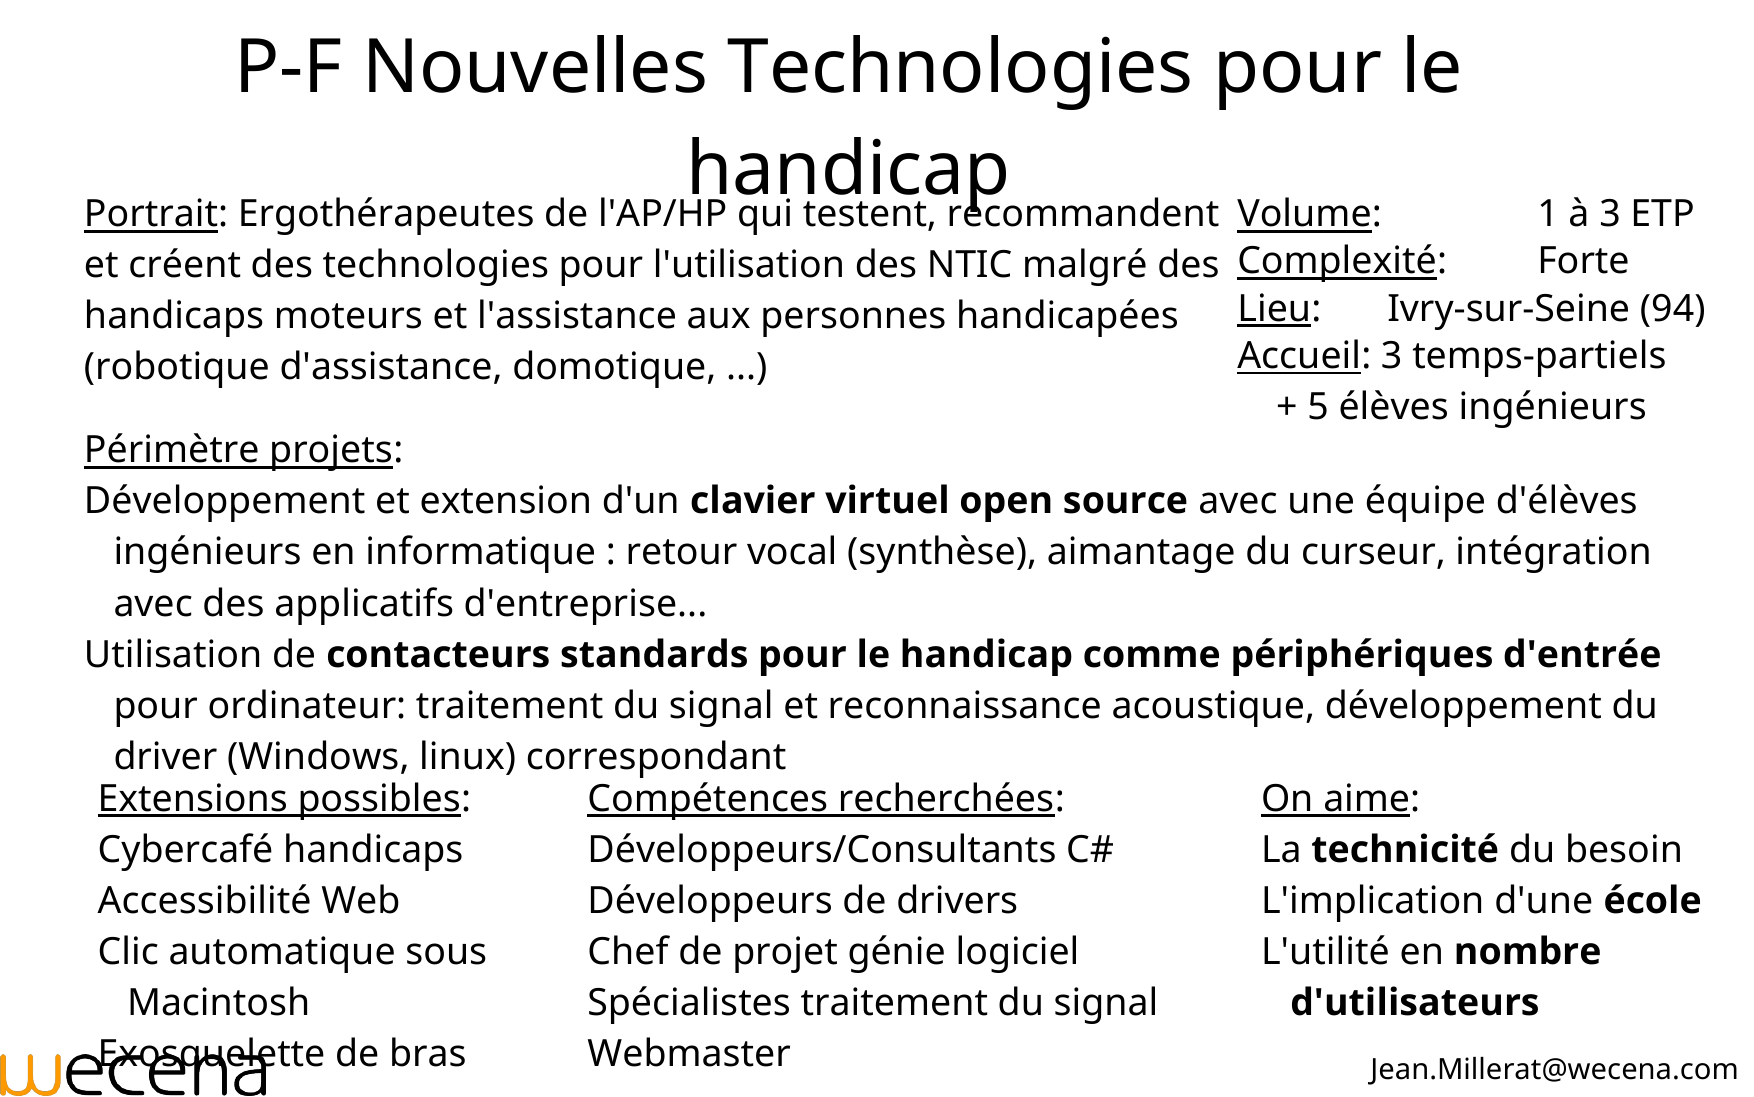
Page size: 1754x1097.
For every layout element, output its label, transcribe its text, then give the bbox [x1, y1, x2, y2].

text_box Complexité: Forte [1222, 239, 1636, 287]
picture [0, 1054, 266, 1097]
text_box Extensions possibles: Cybercafé handicaps Accessibilité Web Clic automatique sous Macintosh Exosquelette de bras [82, 764, 526, 1049]
picture [183, 1054, 195, 1064]
picture [143, 1054, 155, 1064]
text_box Compétences recherchées: Développeurs/Consultants C# Développeurs de drivers Chef de projet génie logiciel Spécialistes traitement du signal Webmaster [572, 764, 1195, 1049]
title P-F Nouvelles Technologies pour le handicap [103, 51, 1595, 178]
text_box On aime: La technicité du besoin L'implication d'une école L'utilité en nombre d'utilisateurs [1246, 764, 1744, 1004]
text_box Accueil: 3 temps-partiels + 5 élèves ingénieurs [1222, 321, 1654, 415]
text_box Volume: 1 à 3 ETP [1222, 179, 1707, 239]
text_box Lieu: Ivry-sur-Seine (94) [1241, 273, 1704, 334]
text_box Portrait: Ergothérapeutes de l'AP/HP qui testent, recommandent et créent des technologies pour l'utilisation des NTIC malgré des handicaps moteurs et l'assistance aux personnes handicapées (robotique d'assistance, domotique, ...) [69, 179, 1241, 387]
picture [207, 1054, 218, 1064]
text_box Périmètre projets: Développement et extension d'un clavier virtuel open source avec une équipe d'élèves ingénieurs en informatique : retour vocal (synthèse), aimantage du curseur, intégration avec des applicatifs d'entreprise... Utilisation de contacteurs standards pour le handicap comme périphériques d'entrée pour ordinateur: traitement du signal et reconnaissance acoustique, développement du driver (Windows, linux) correspondant [69, 415, 1684, 746]
